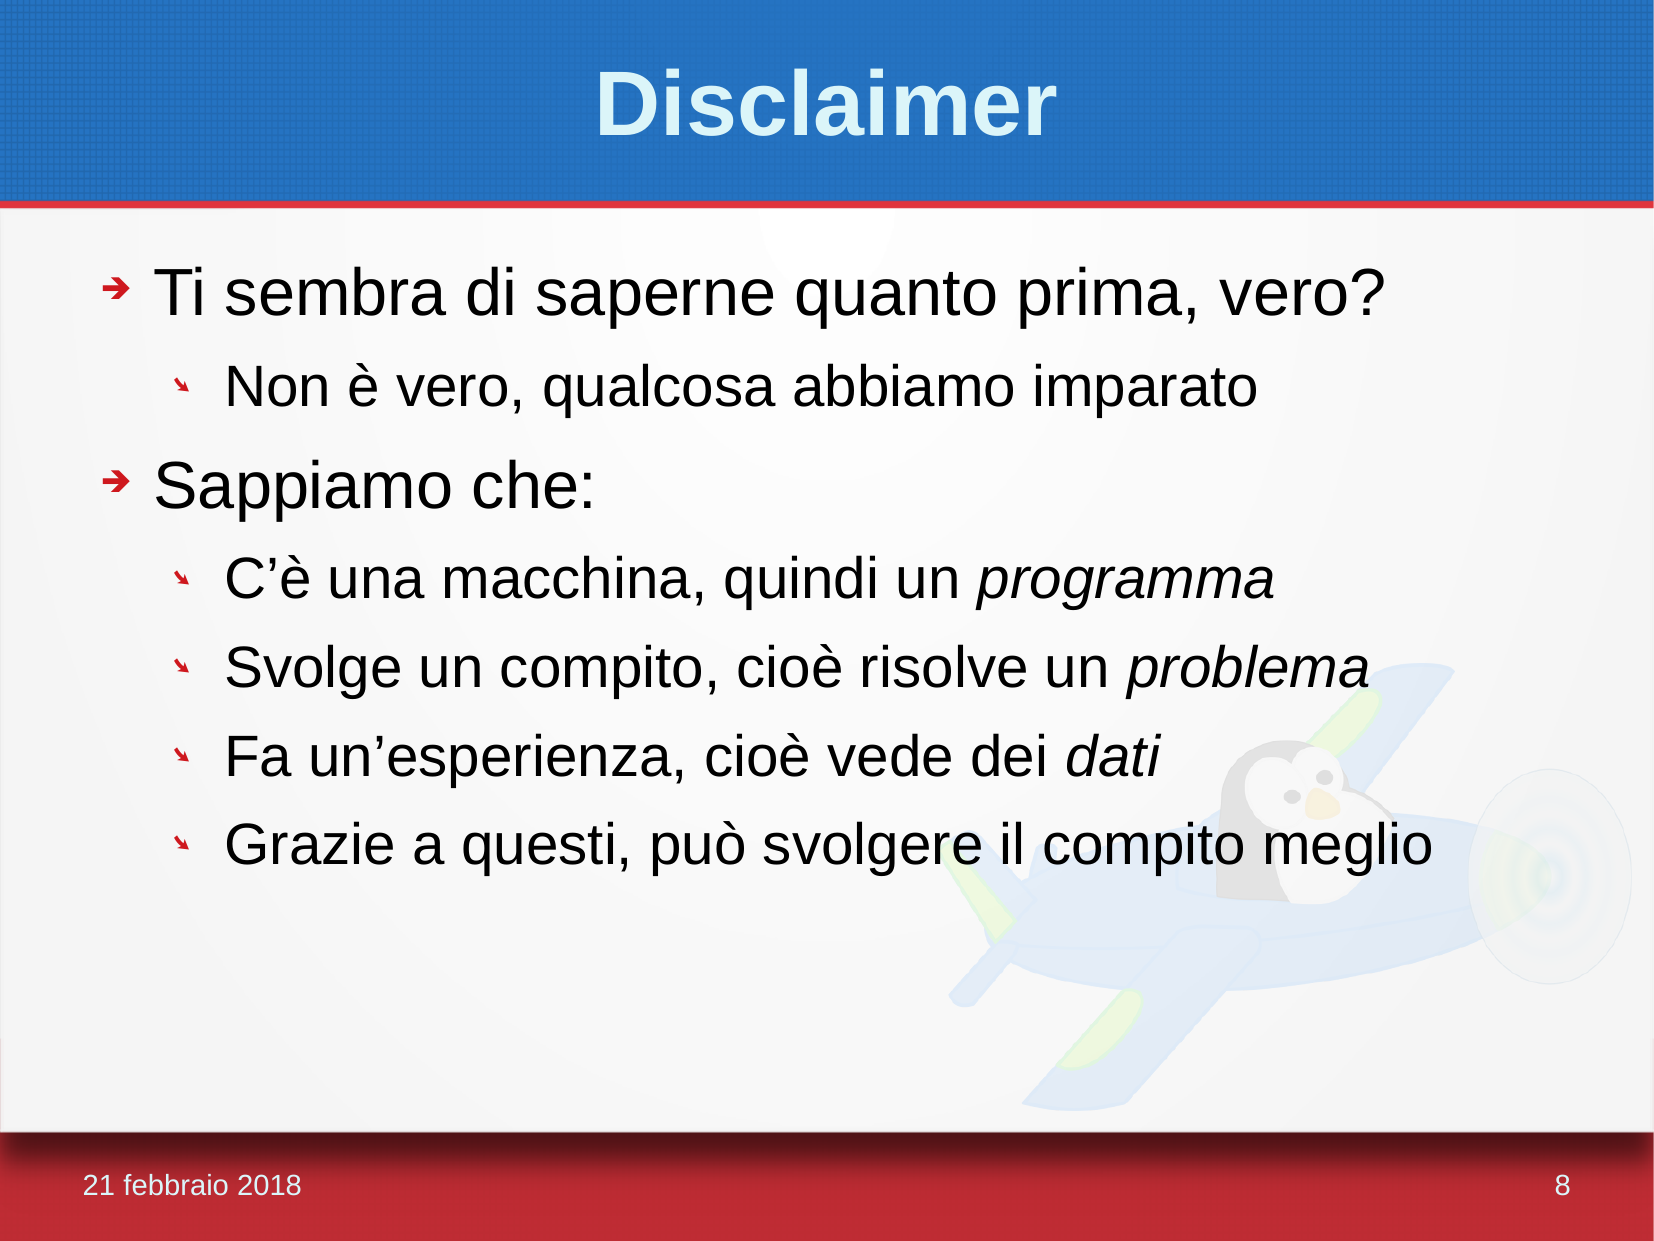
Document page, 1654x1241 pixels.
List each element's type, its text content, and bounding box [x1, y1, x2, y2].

list Ti sembra di saperne quanto prima, vero? Non è vero, qualcosa abbiamo imparato Sappiamo che: C’è una macchina, quindi un programma Svolge un compito, cioè risolve un problema Fa un’esperienza, cioè vede dei dati Grazie a questi, può svolgere il compito meglio [82, 255, 1571, 1081]
picture [0, 0, 1654, 1241]
title Disclaimer [82, 20, 1571, 186]
